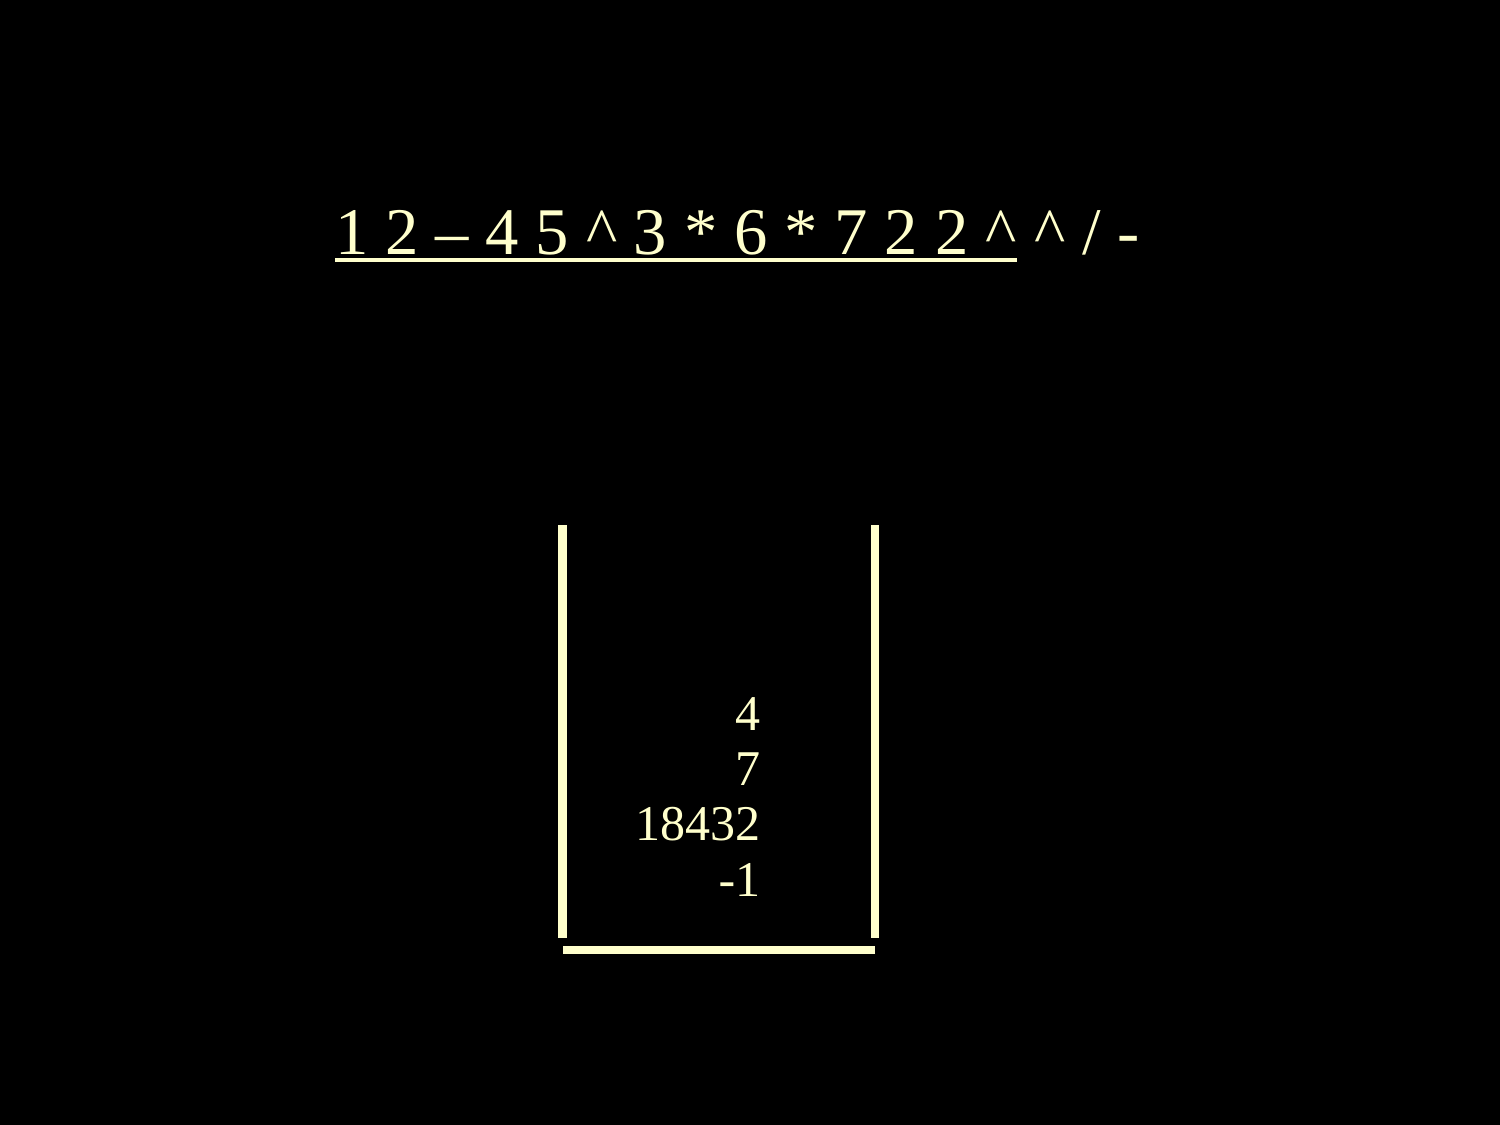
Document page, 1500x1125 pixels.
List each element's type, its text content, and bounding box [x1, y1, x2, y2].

text_box 4 7 18432 -1 [599, 622, 775, 915]
text_box 1 2 – 4 5 ^ 3 * 6 * 7 2 2 ^ ^ / - [320, 187, 1155, 277]
